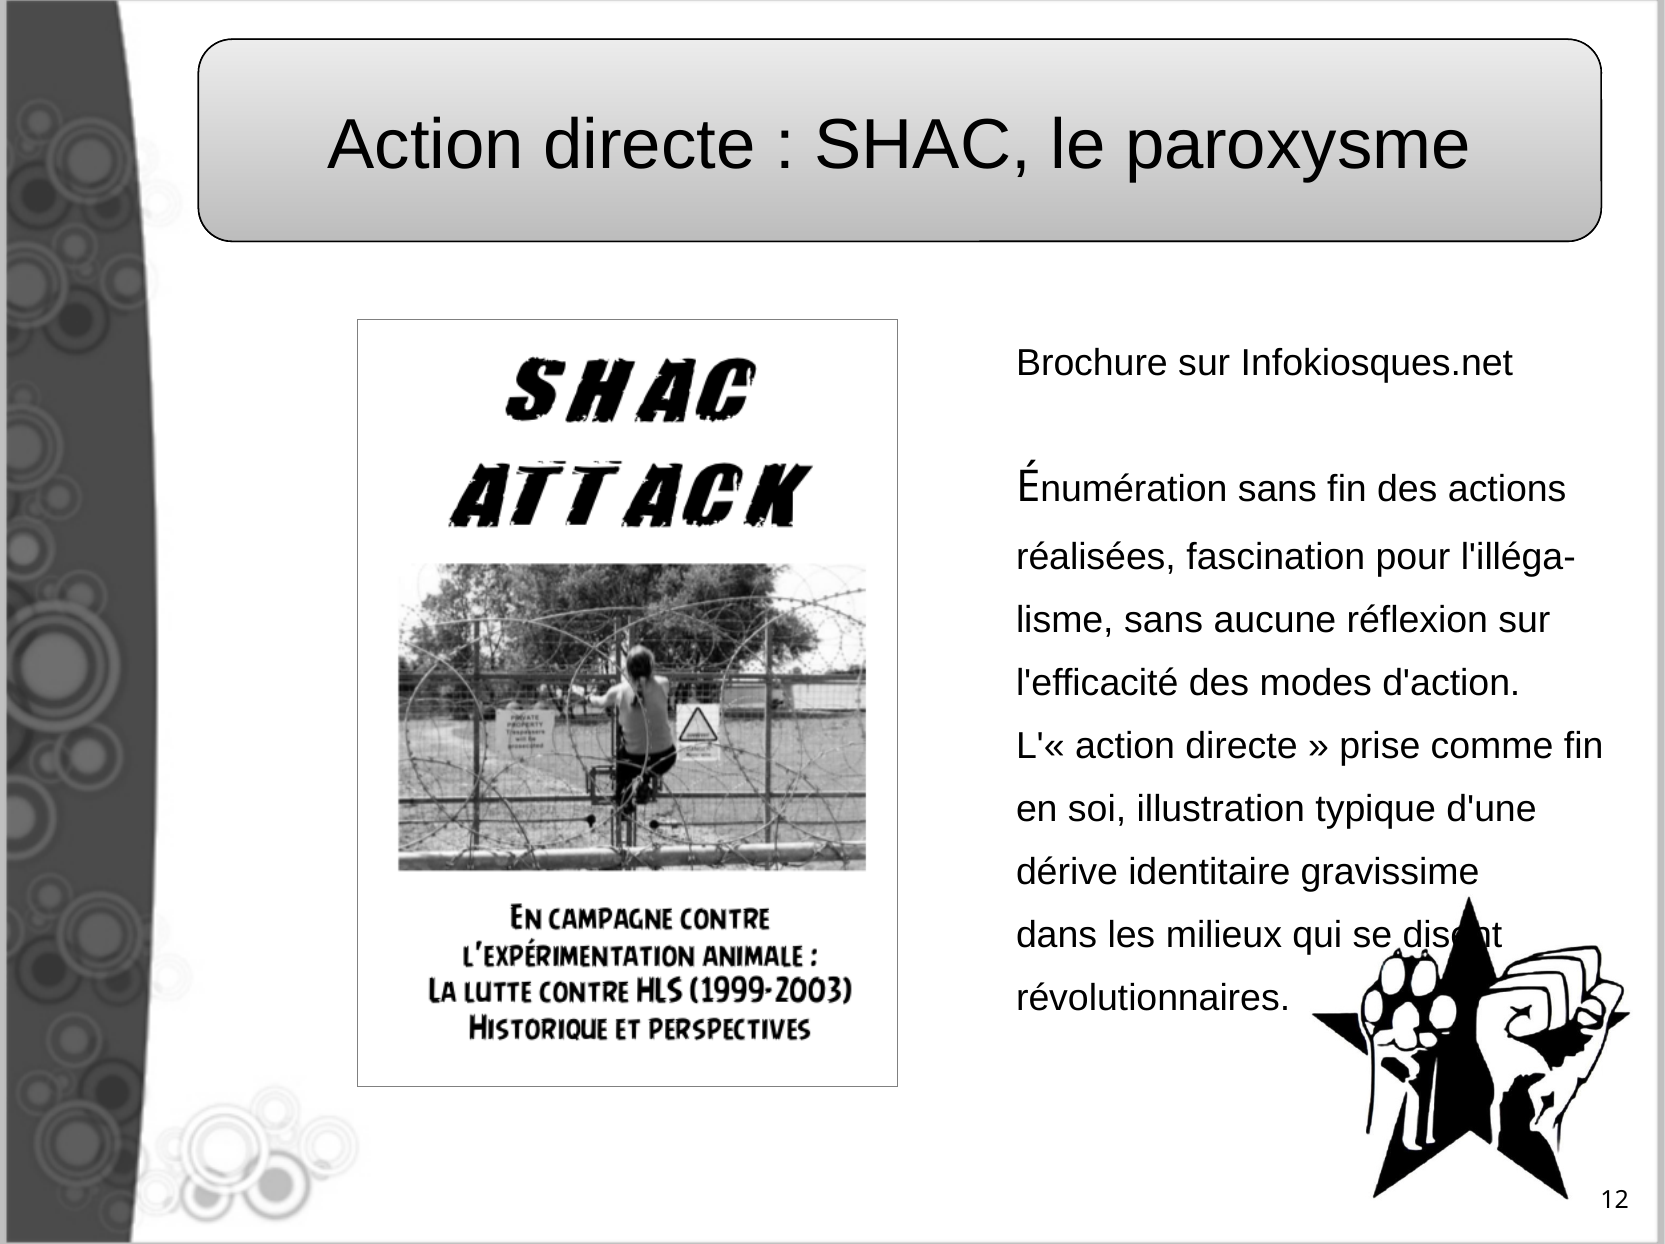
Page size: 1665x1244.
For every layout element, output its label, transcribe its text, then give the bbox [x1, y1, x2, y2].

text_box Brochure sur Infokiosques.net Énumération sans fin des actions réalisées, fascination pour l'illéga- lisme, sans aucune réflexion sur l'efficacité des modes d'action. L'« action directe » prise comme fin en soi, illustration typique d'une dérive identitaire gravissime dans les milieux qui se disent révolutionnaires. [1001, 312, 1665, 1152]
picture [3, 0, 1662, 1244]
text_box <numéro> [1585, 1175, 1665, 1221]
text_box Action directe : SHAC, le paroxysme [207, 77, 1593, 203]
text_box [198, 39, 1602, 242]
